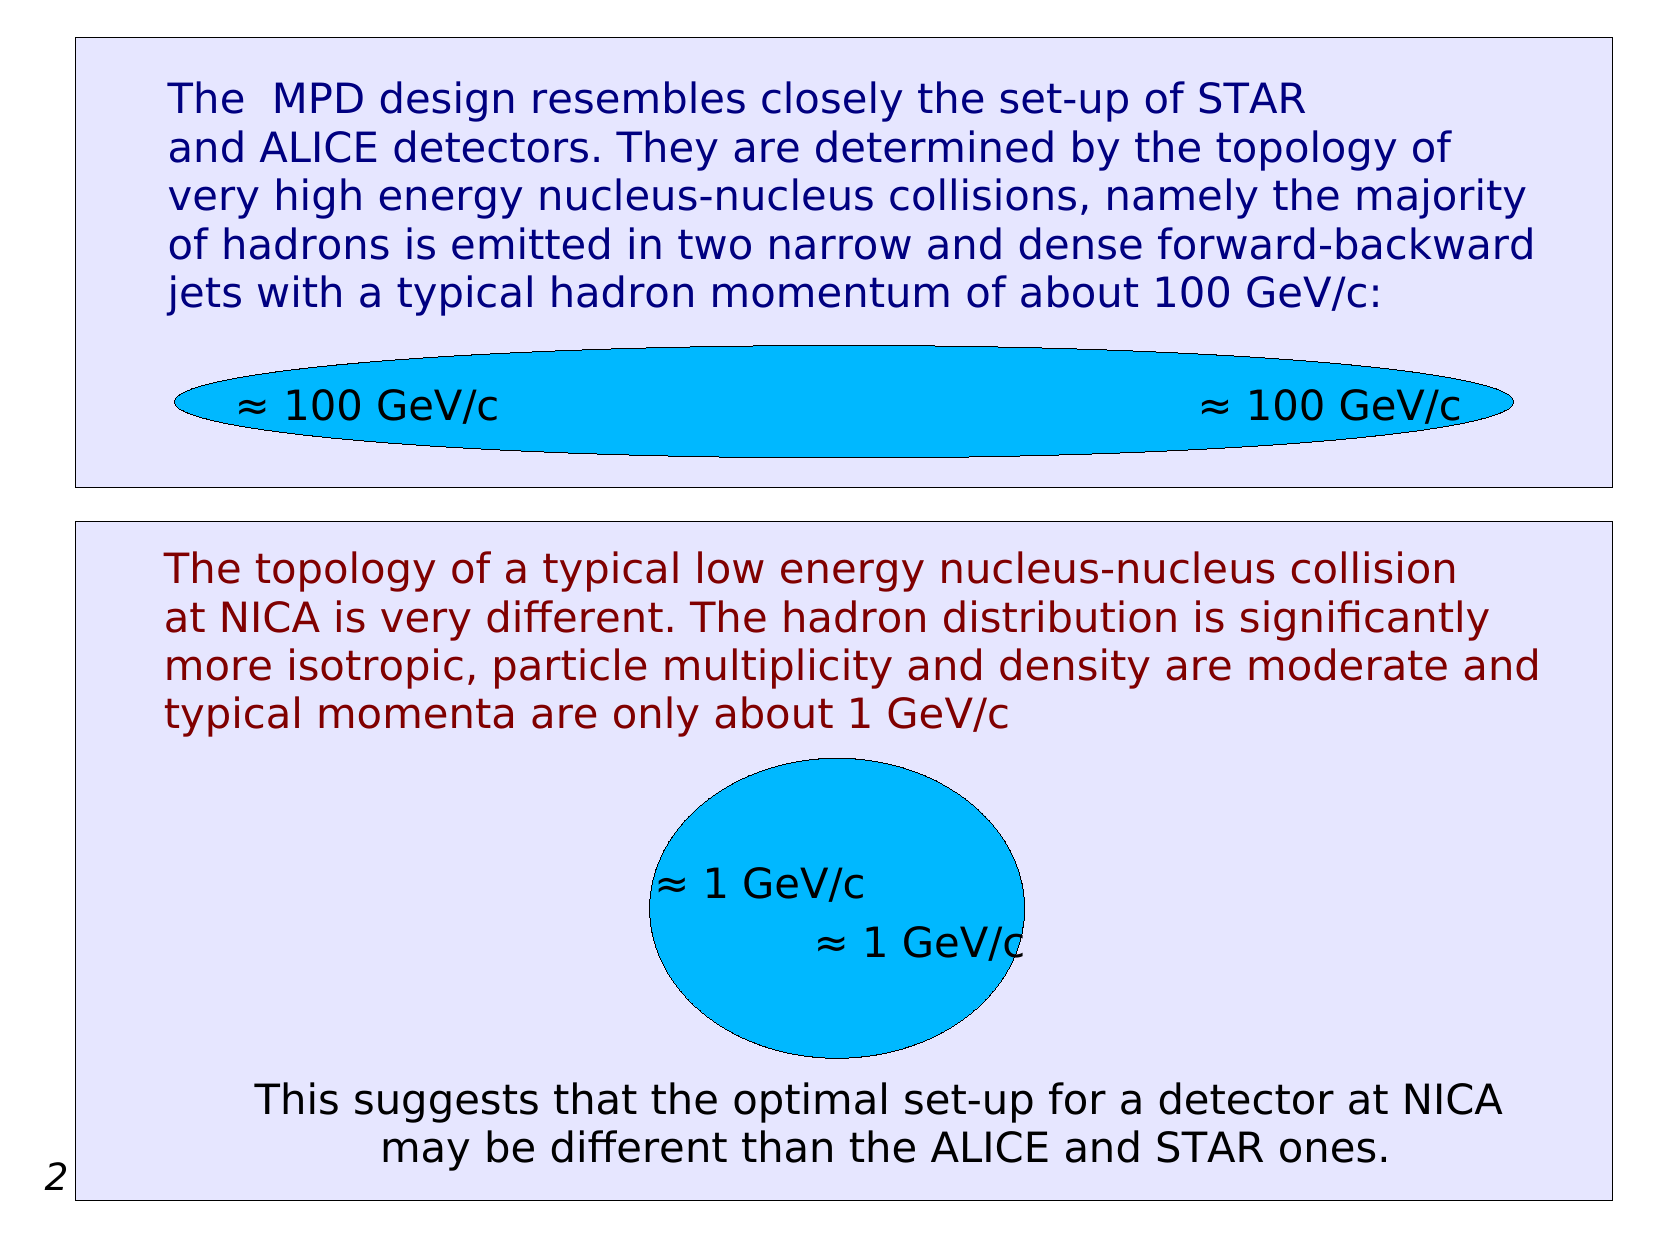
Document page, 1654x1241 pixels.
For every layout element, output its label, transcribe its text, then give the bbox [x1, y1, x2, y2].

text_box The MPD design resembles closely the set-up of STAR and ALICE detectors. They are determined by the topology of very high energy nucleus-nucleus collisions, namely the majority of hadrons is emitted in two narrow and dense forward-backward jets with a typical hadron momentum of about 100 GeV/c: [167, 75, 1537, 318]
text_box ≈ 100 GeV/c [1197, 375, 1458, 427]
text_box The topology of a typical low energy nucleus-nucleus collision at NICA is very different. The hadron distribution is significantly more isotropic, particle multiplicity and density are moderate and typical momenta are only about 1 GeV/c [163, 544, 1555, 739]
text_box ≈ 100 GeV/c [235, 375, 495, 427]
text_box This suggests that the optimal set-up for a detector at NICA may be different than the ALICE and STAR ones. [254, 1075, 1517, 1231]
text_box ≈ 1 GeV/c [654, 853, 862, 906]
text_box ≈ 1 GeV/c [813, 912, 1021, 965]
text_box [75, 521, 1613, 1201]
text_box [75, 37, 1613, 488]
